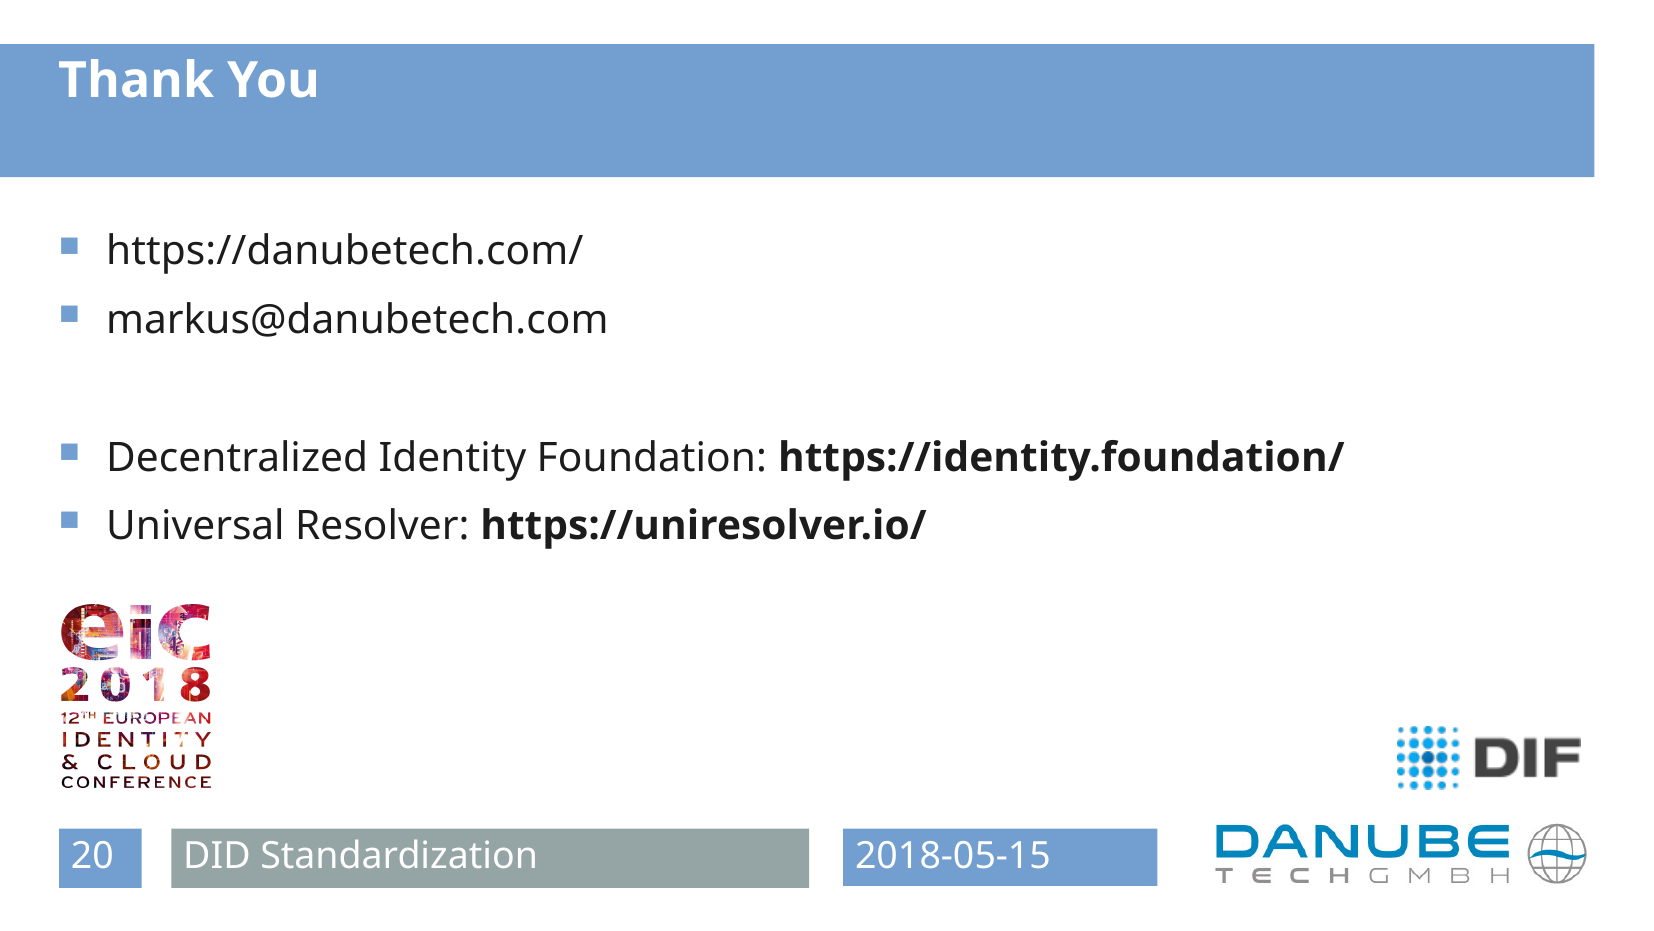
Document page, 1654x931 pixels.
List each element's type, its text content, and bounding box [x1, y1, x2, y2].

list https://danubetech.com/ markus@danubetech.com Decentralized Identity Foundation: https://identity.foundation/ Universal Resolver: https://uniresolver.io/ [58, 221, 1595, 789]
picture [1397, 726, 1581, 790]
picture [1206, 814, 1595, 892]
title Thank You [0, 44, 1595, 178]
picture [40, 584, 234, 809]
